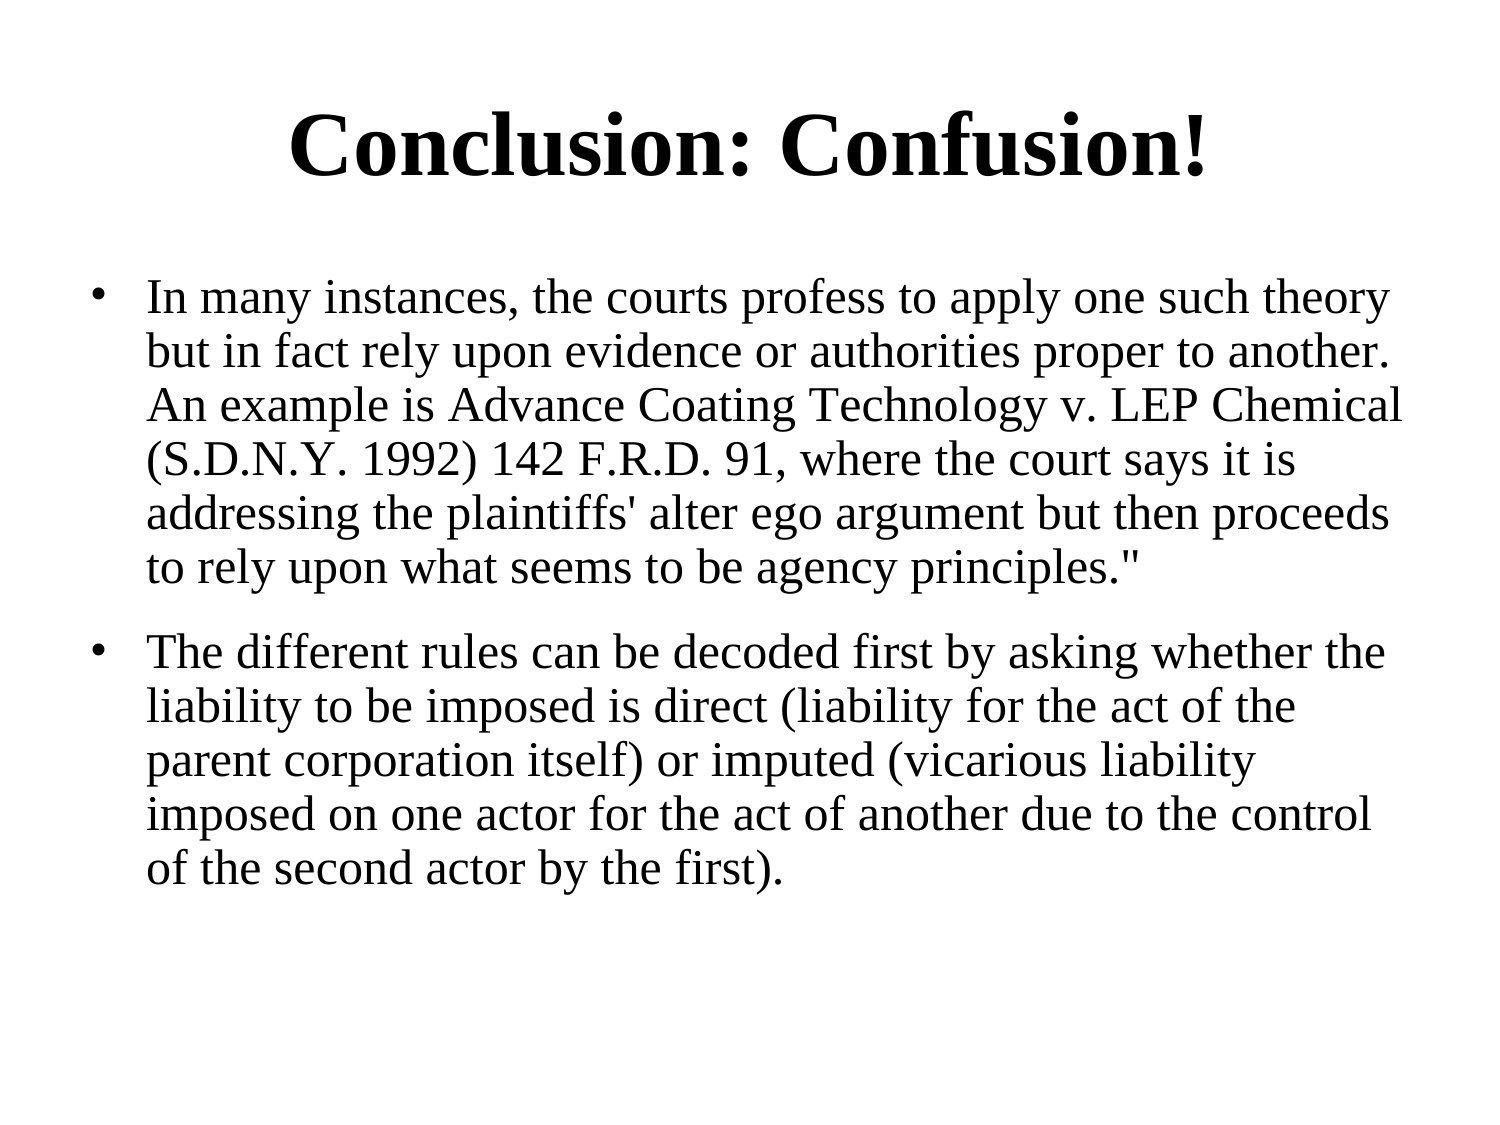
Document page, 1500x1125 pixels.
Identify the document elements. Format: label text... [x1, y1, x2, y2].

list In many instances, the courts profess to apply one such theory but in fact rely upon evidence or authorities proper to another. An example is Advance Coating Technology v. LEP Chemical (S.D.N.Y. 1992) 142 F.R.D. 91, where the court says it is addressing the plaintiffs' alter ego argument but then proceeds to rely upon what seems to be agency principles." The different rules can be decoded first by asking whether the liability to be imposed is direct (liability for the act of the parent corporation itself) or imputed (vicarious liability imposed on one actor for the act of another due to the control of the second actor by the first). [75, 262, 1426, 1005]
title Conclusion: Confusion! [75, 45, 1426, 233]
